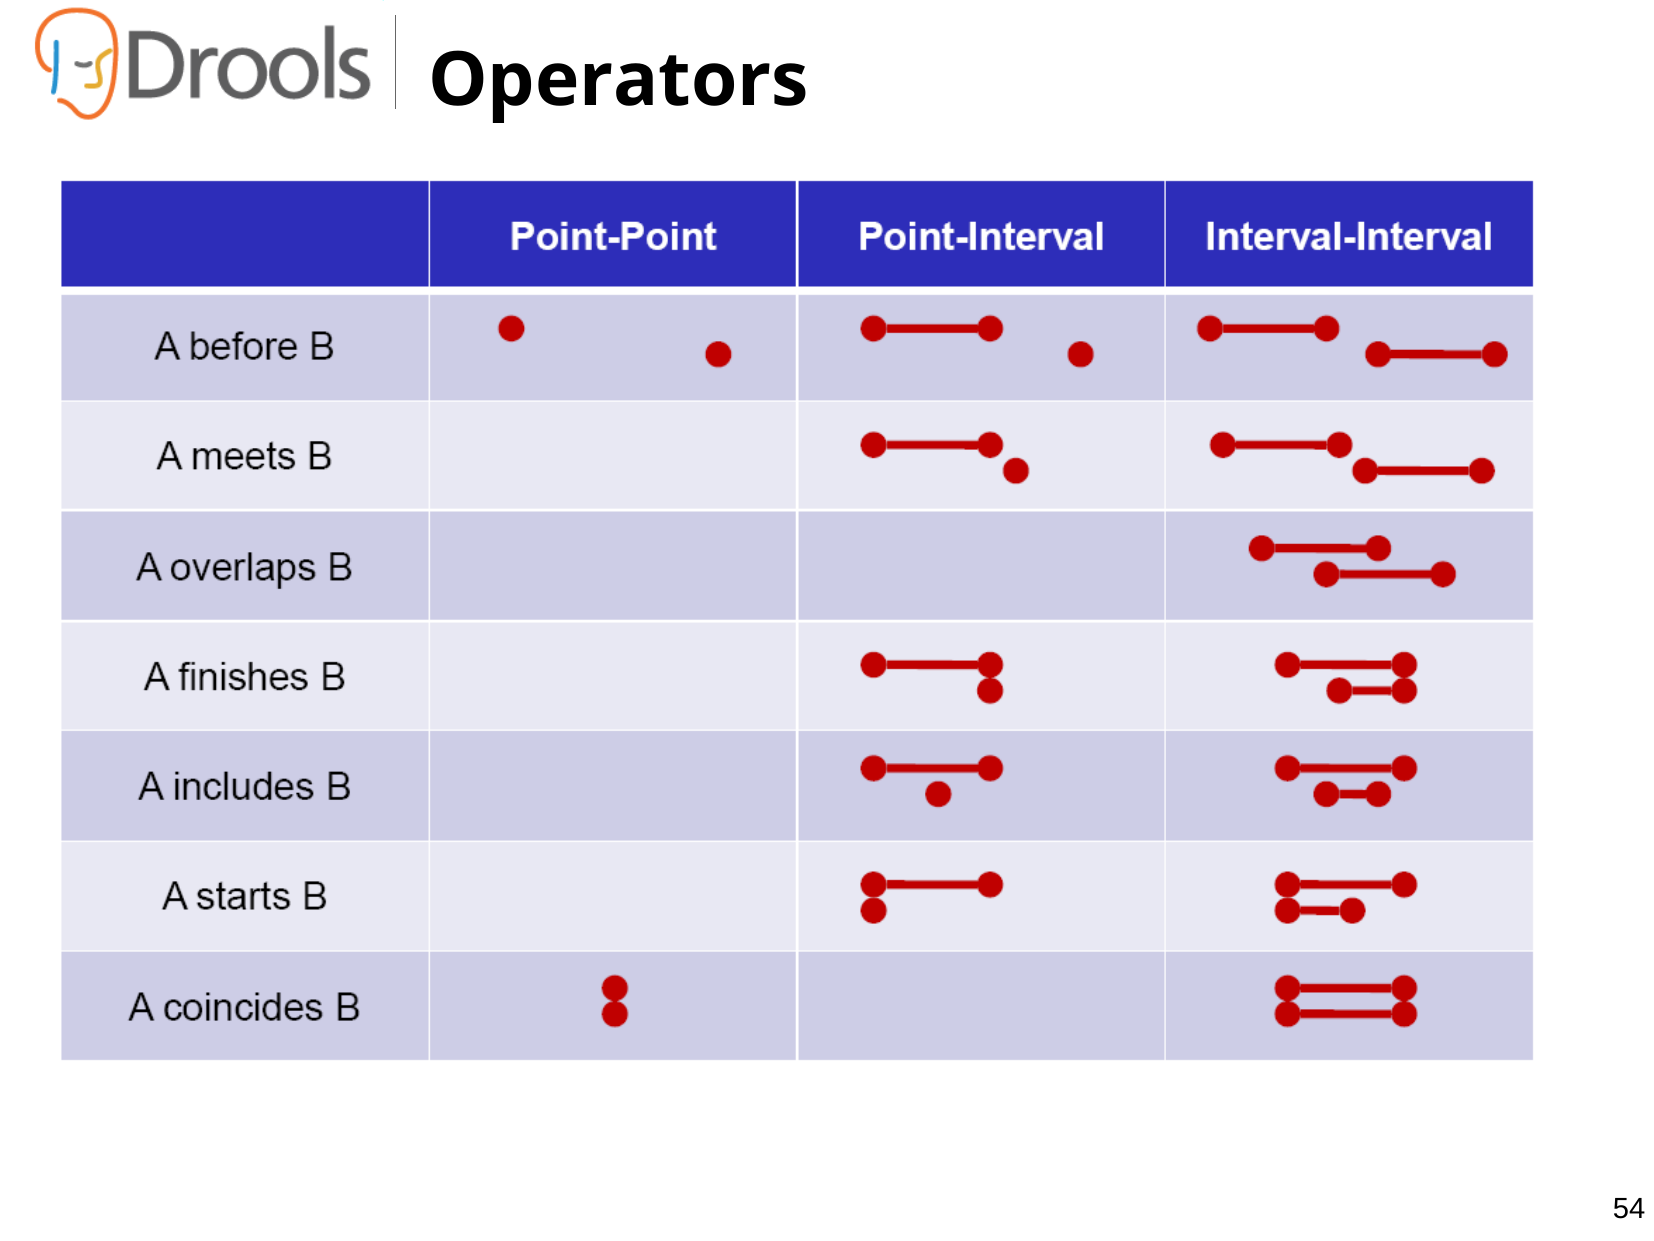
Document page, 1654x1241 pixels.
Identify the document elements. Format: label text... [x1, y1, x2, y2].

picture [29, 0, 384, 126]
chart [56, 177, 1536, 1063]
title Operators [413, 17, 923, 139]
